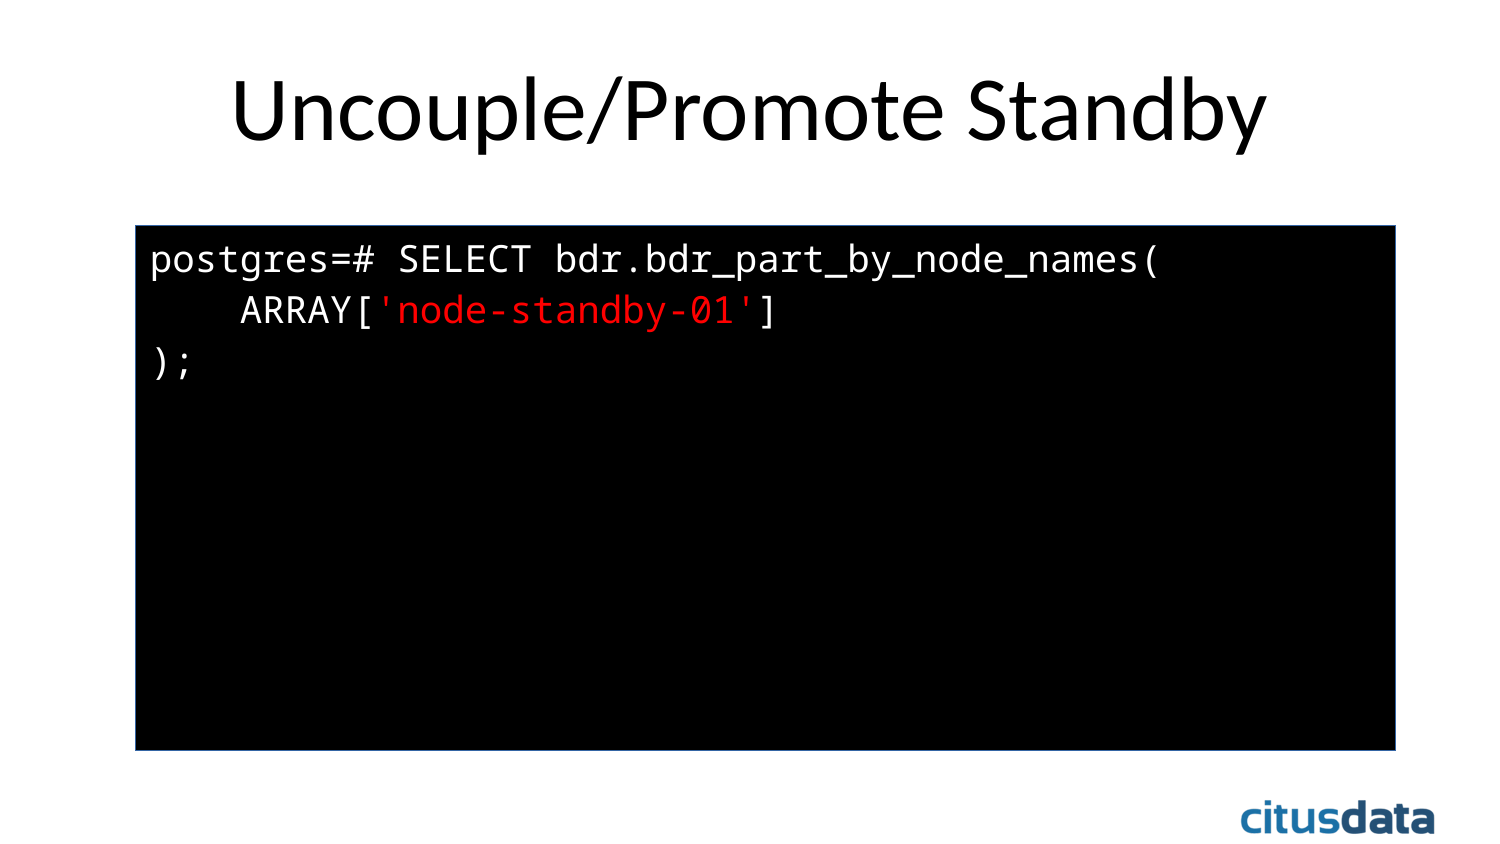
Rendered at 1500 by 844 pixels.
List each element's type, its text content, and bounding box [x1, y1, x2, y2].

text_box postgres=# SELECT bdr.bdr_part_by_node_names( ARRAY['node-standby-01'] ); [135, 225, 1396, 751]
title Uncouple/Promote Standby [75, 33, 1425, 175]
picture [1237, 795, 1439, 837]
